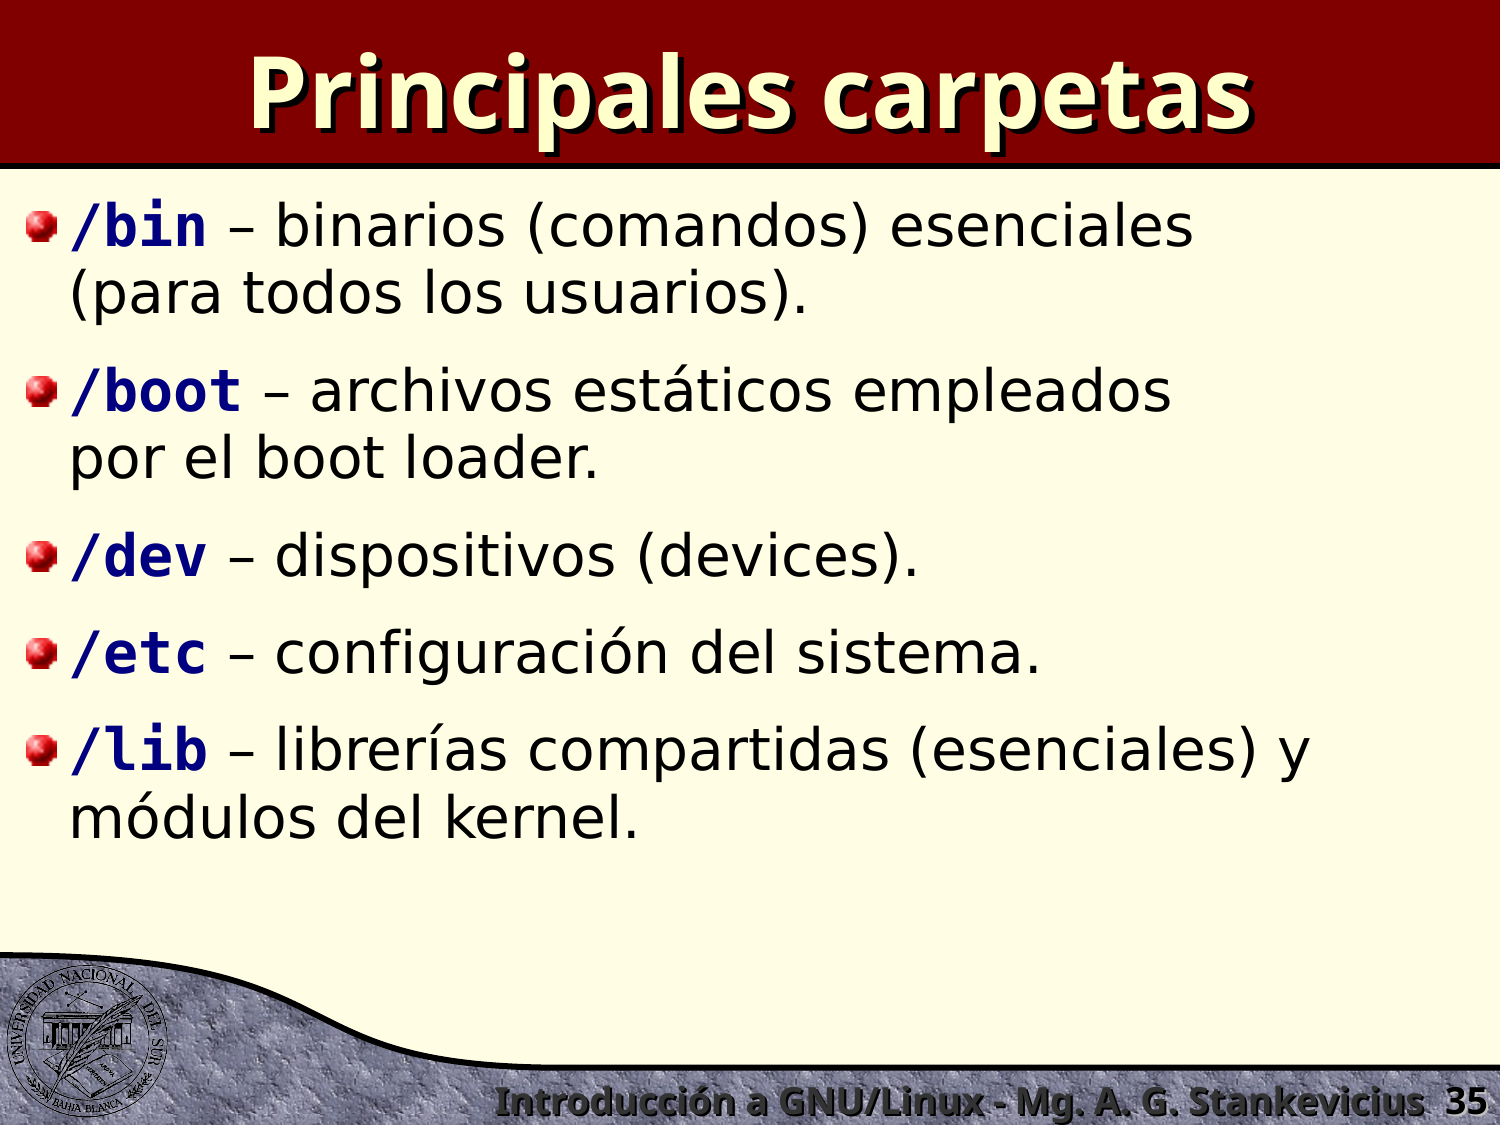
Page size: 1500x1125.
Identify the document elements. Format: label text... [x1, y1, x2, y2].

picture [1059, 1100, 1065, 1110]
picture [0, 956, 1500, 1125]
title Principales carpetas [15, 12, 1485, 153]
list /bin – binarios (comandos) esenciales (para todos los usuarios). /boot – archivos estáticos empleados por el boot loader. /dev – dispositivos (devices). /etc – configuración del sistema. /lib – librerías compartidas (esenciales) y módulos del kernel. [11, 192, 1486, 935]
